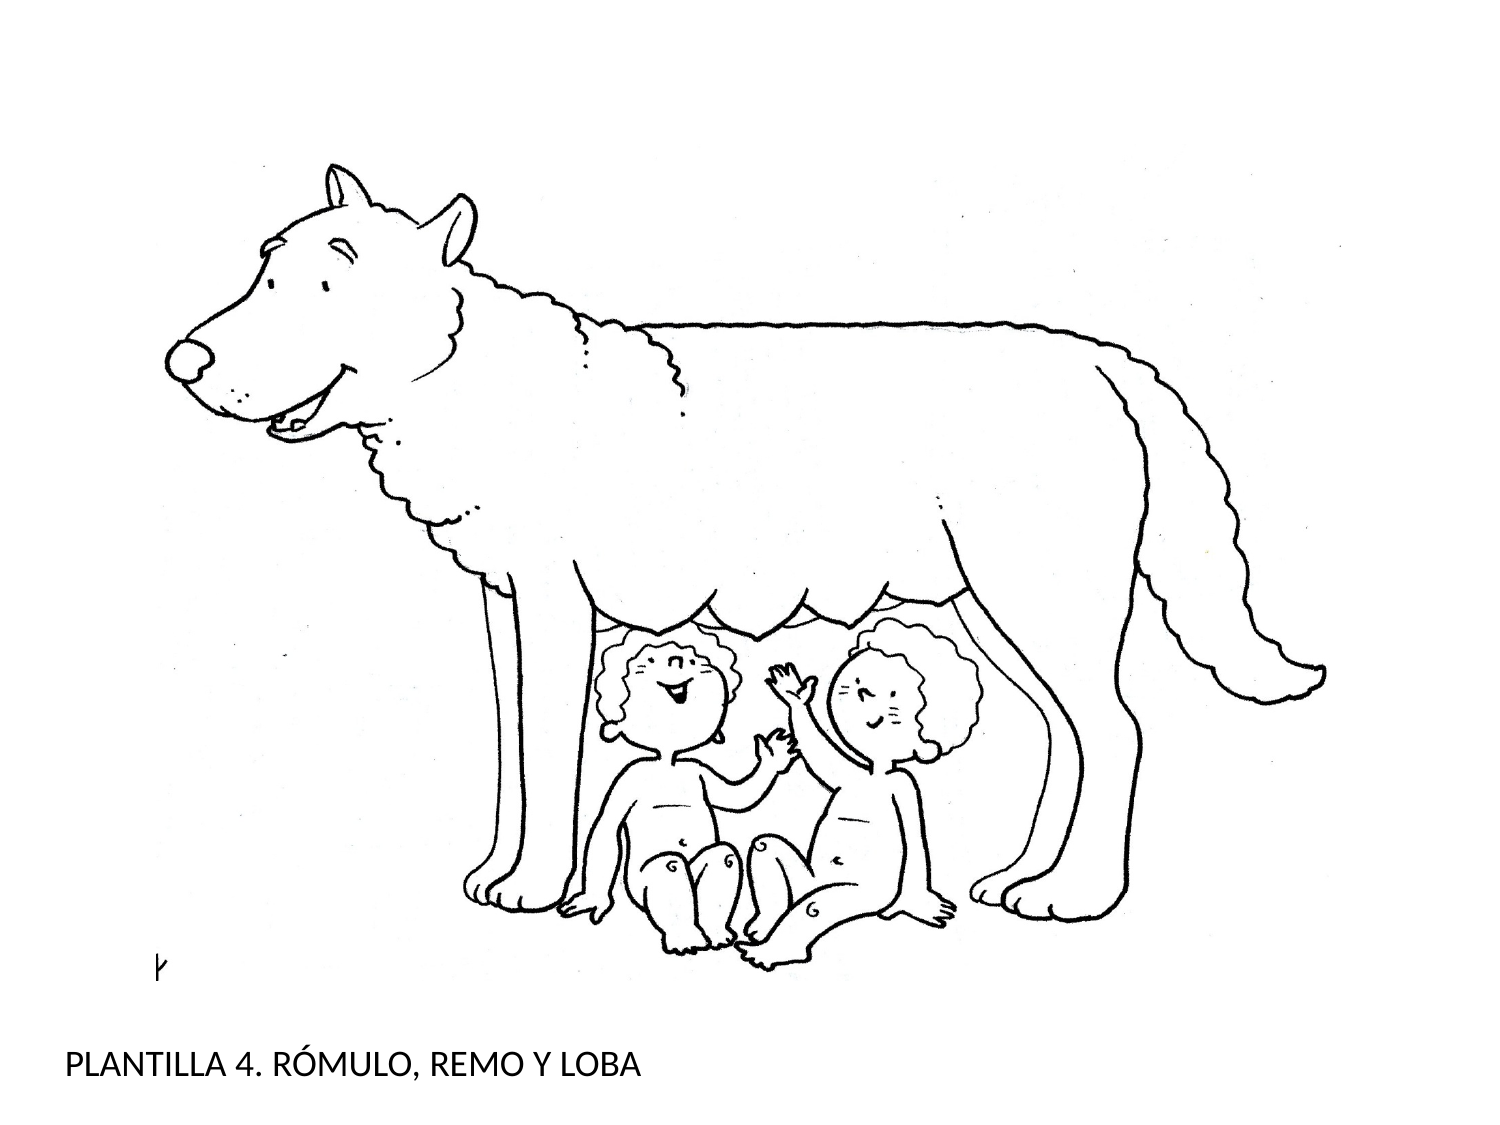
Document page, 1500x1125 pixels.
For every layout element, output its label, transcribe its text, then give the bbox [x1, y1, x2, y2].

picture [156, 144, 1344, 981]
text_box PLANTILLA 4. RÓMULO, REMO Y LOBA [50, 1031, 657, 1092]
